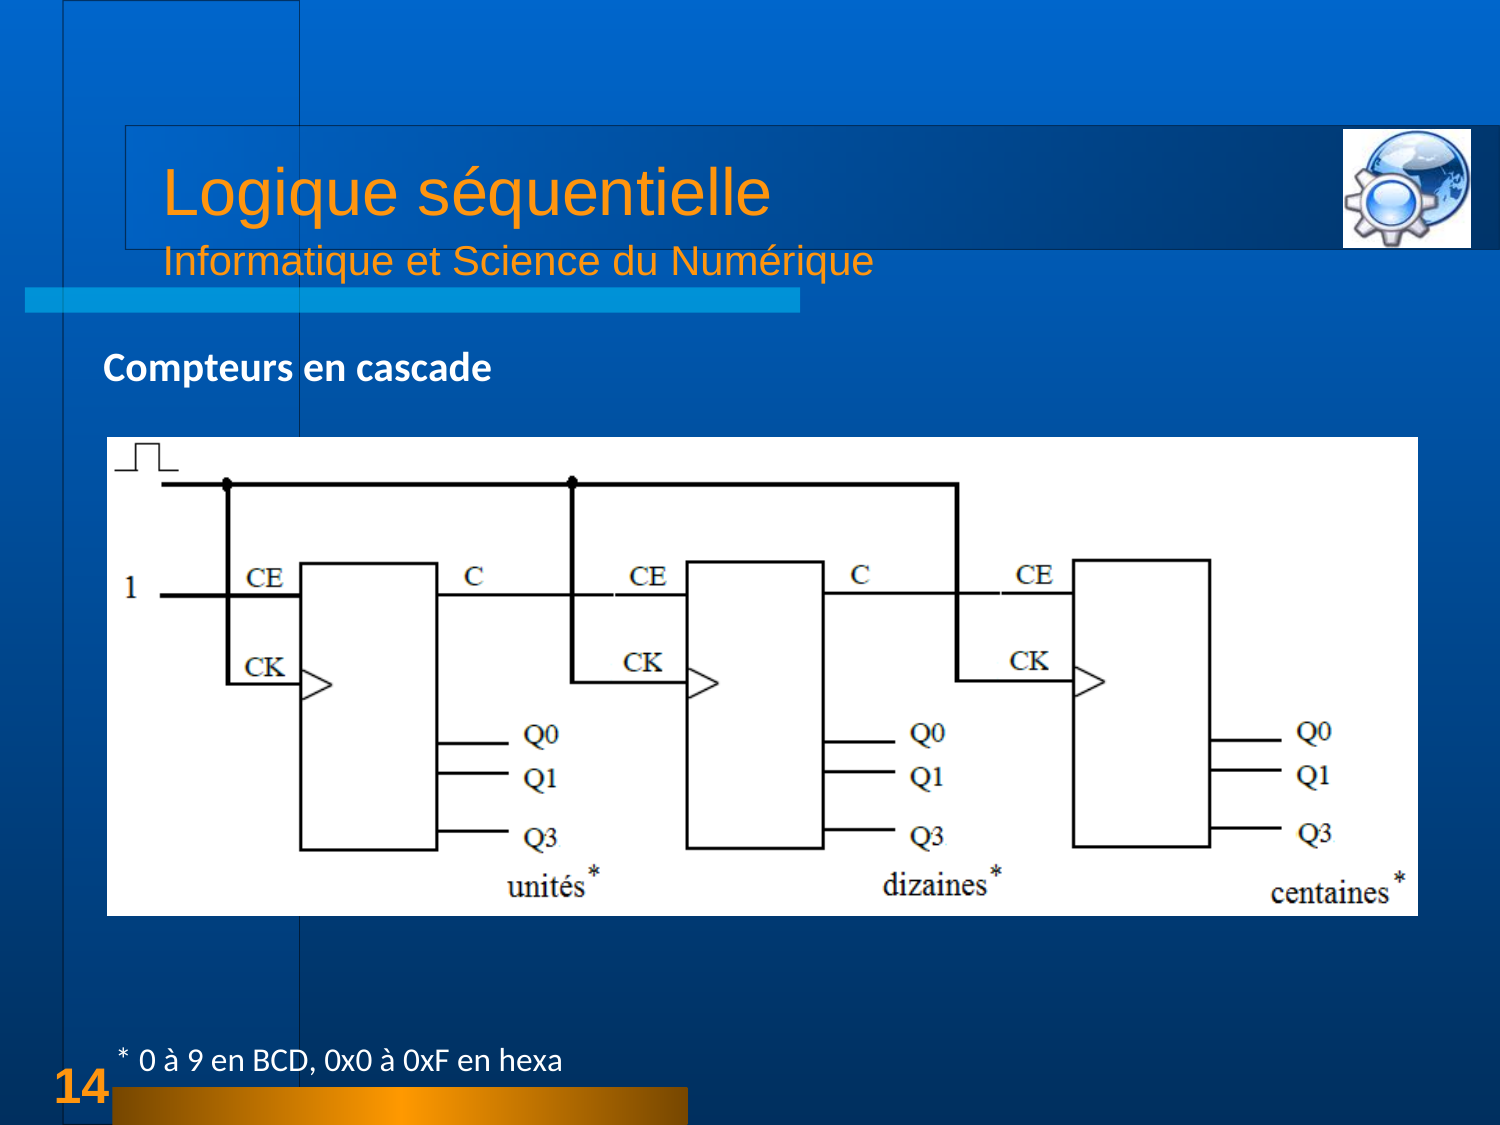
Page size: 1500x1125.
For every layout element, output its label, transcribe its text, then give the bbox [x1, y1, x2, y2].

text_box Compteurs en cascade [88, 342, 739, 460]
picture [107, 437, 1418, 916]
text_box * 0 à 9 en BCD, 0x0 à 0xF en hexa [100, 1039, 1341, 1096]
picture [1343, 129, 1471, 248]
